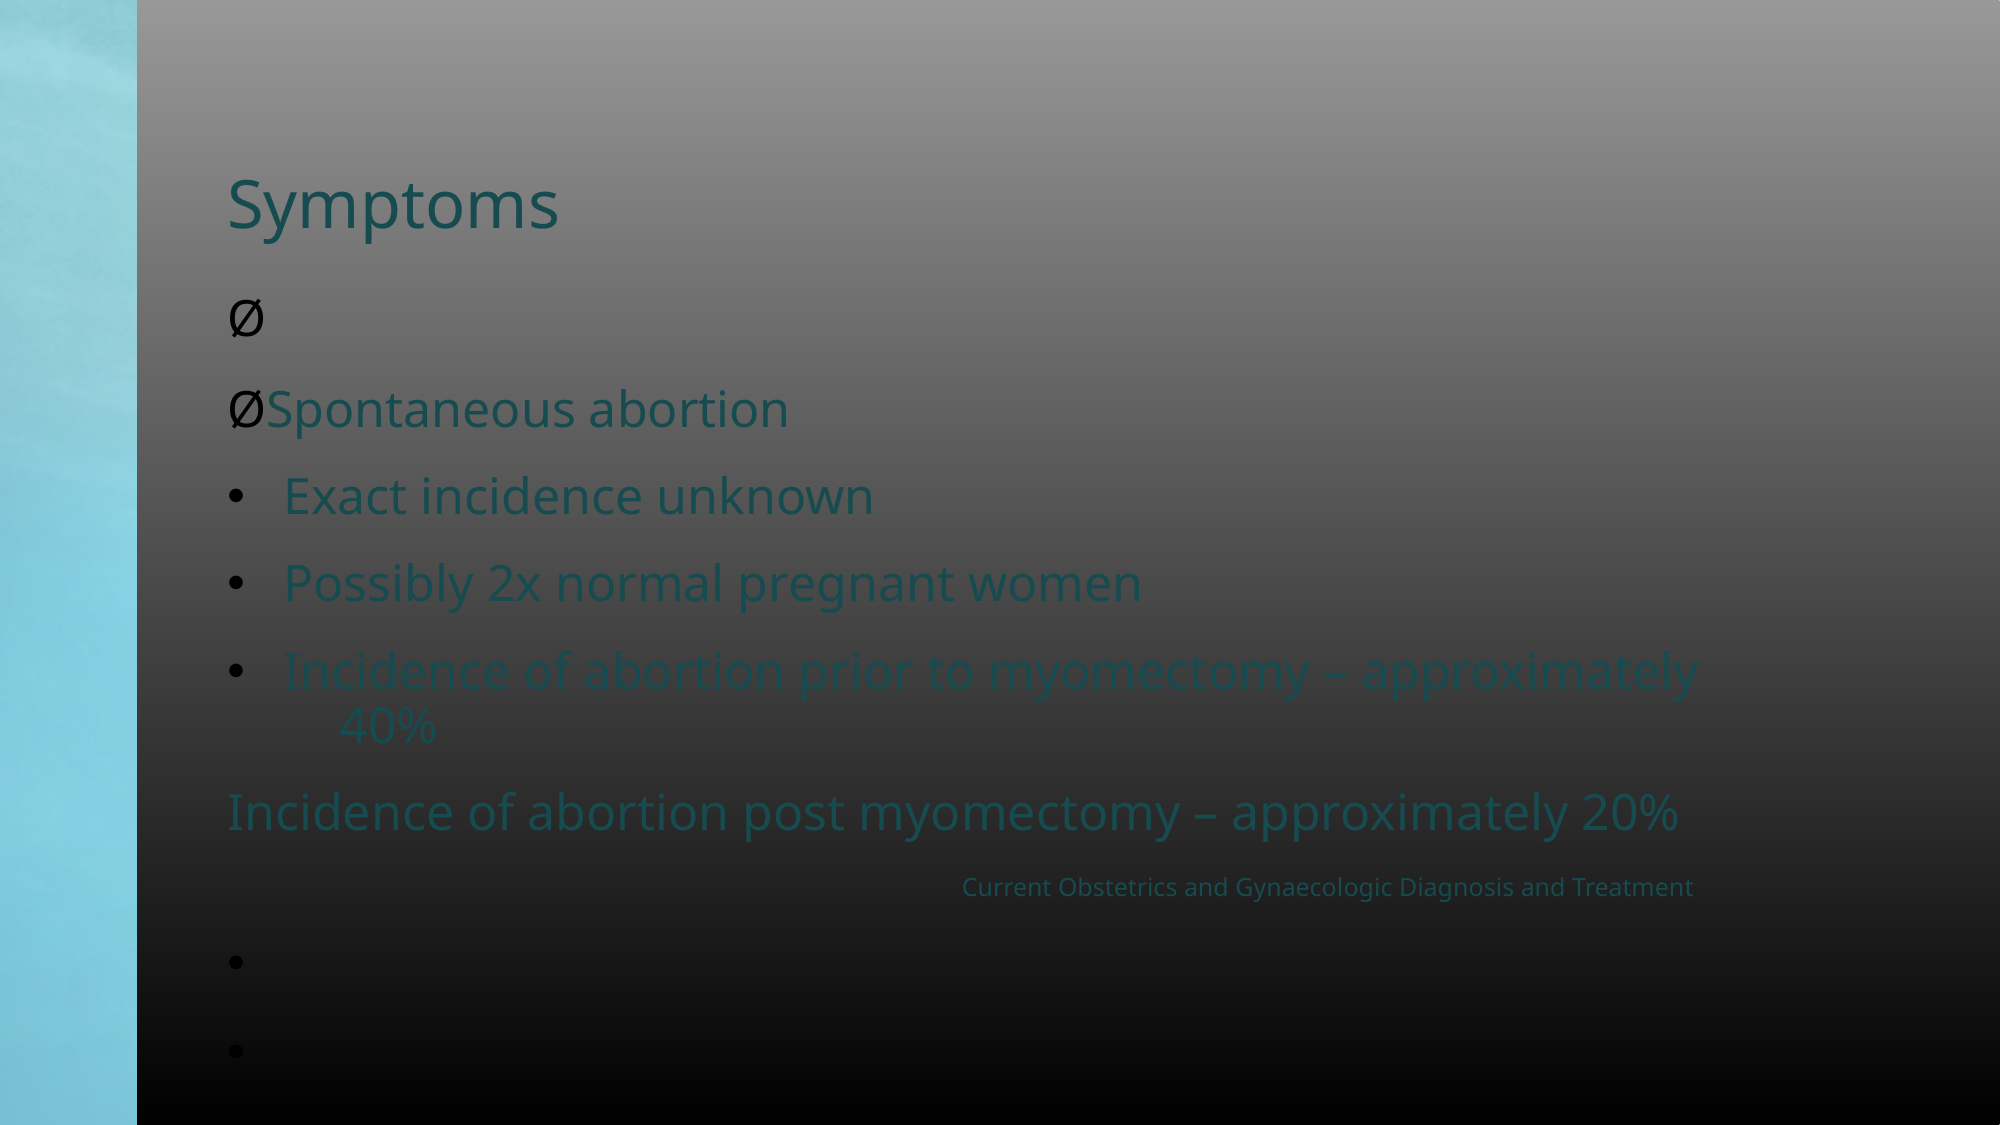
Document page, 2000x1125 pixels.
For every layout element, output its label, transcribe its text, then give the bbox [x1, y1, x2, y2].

list Spontaneous abortion Exact incidence unknown Possibly 2x normal pregnant women Incidence of abortion prior to myomectomy – approximately 40% Incidence of abortion post myomectomy – approximately 20% Current Obstetrics and Gynaecologic Diagnosis and Treatment [212, 275, 1788, 1013]
title Symptoms [212, 62, 1788, 250]
